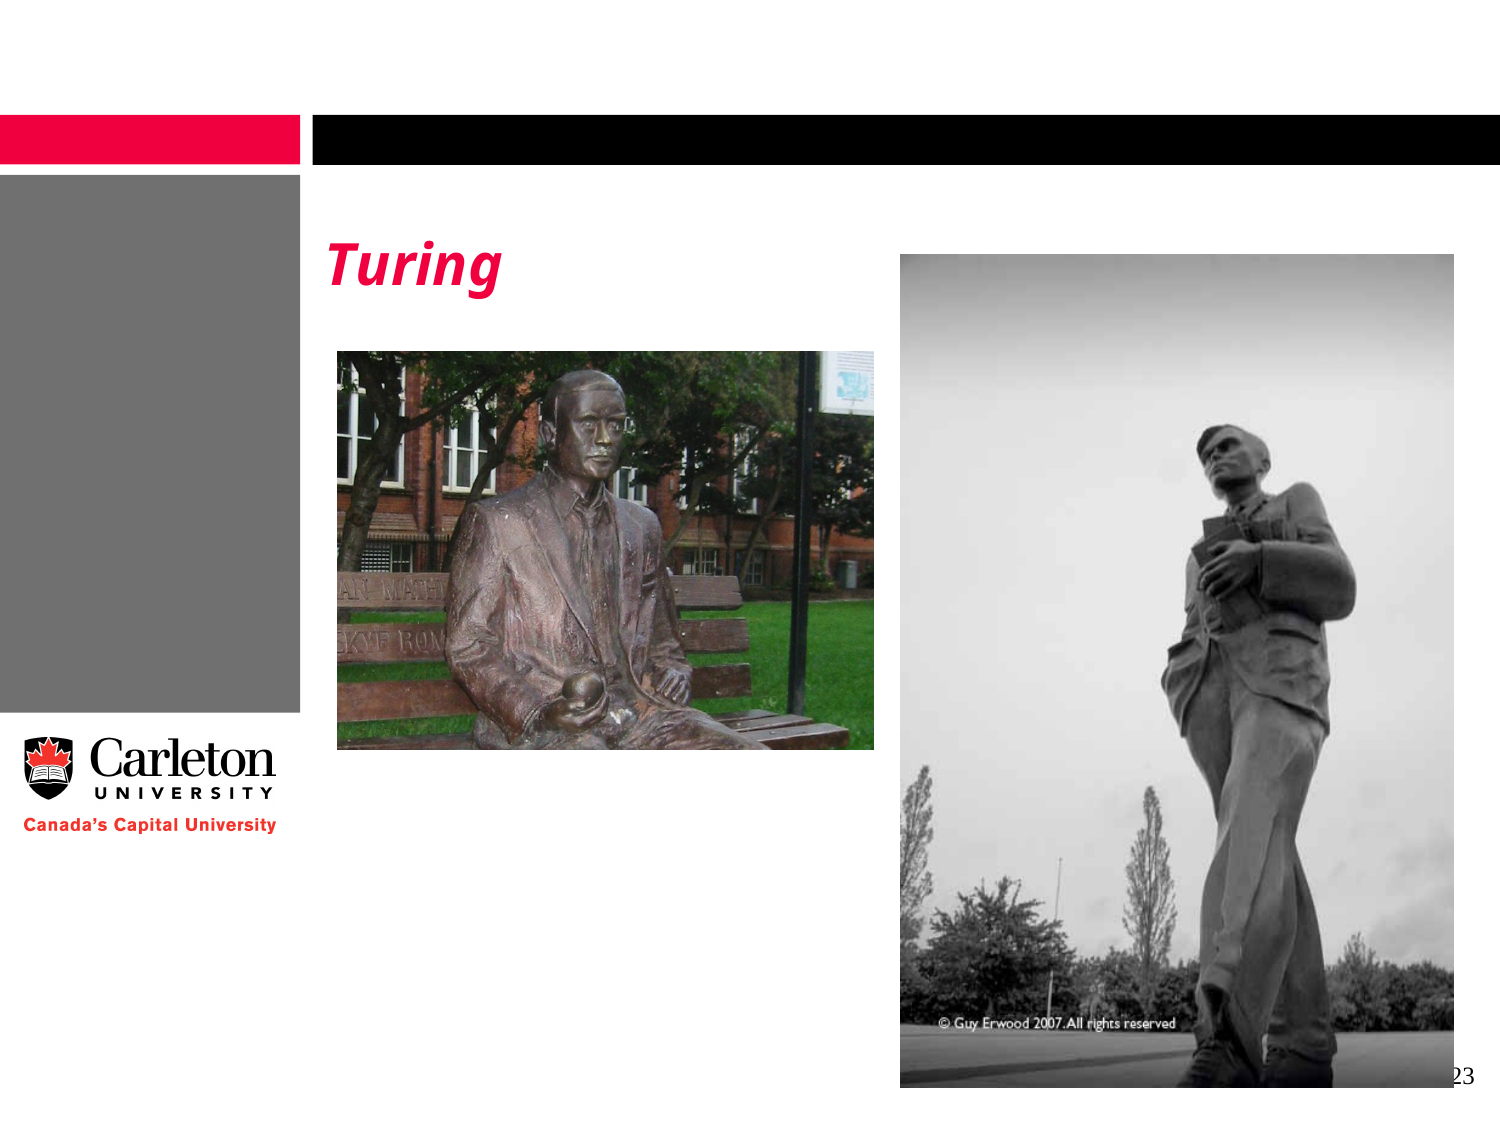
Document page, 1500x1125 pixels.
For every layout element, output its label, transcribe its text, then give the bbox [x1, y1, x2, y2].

picture [337, 351, 874, 751]
picture [900, 254, 1454, 1088]
picture [24, 737, 276, 834]
title Turing [324, 194, 1450, 331]
